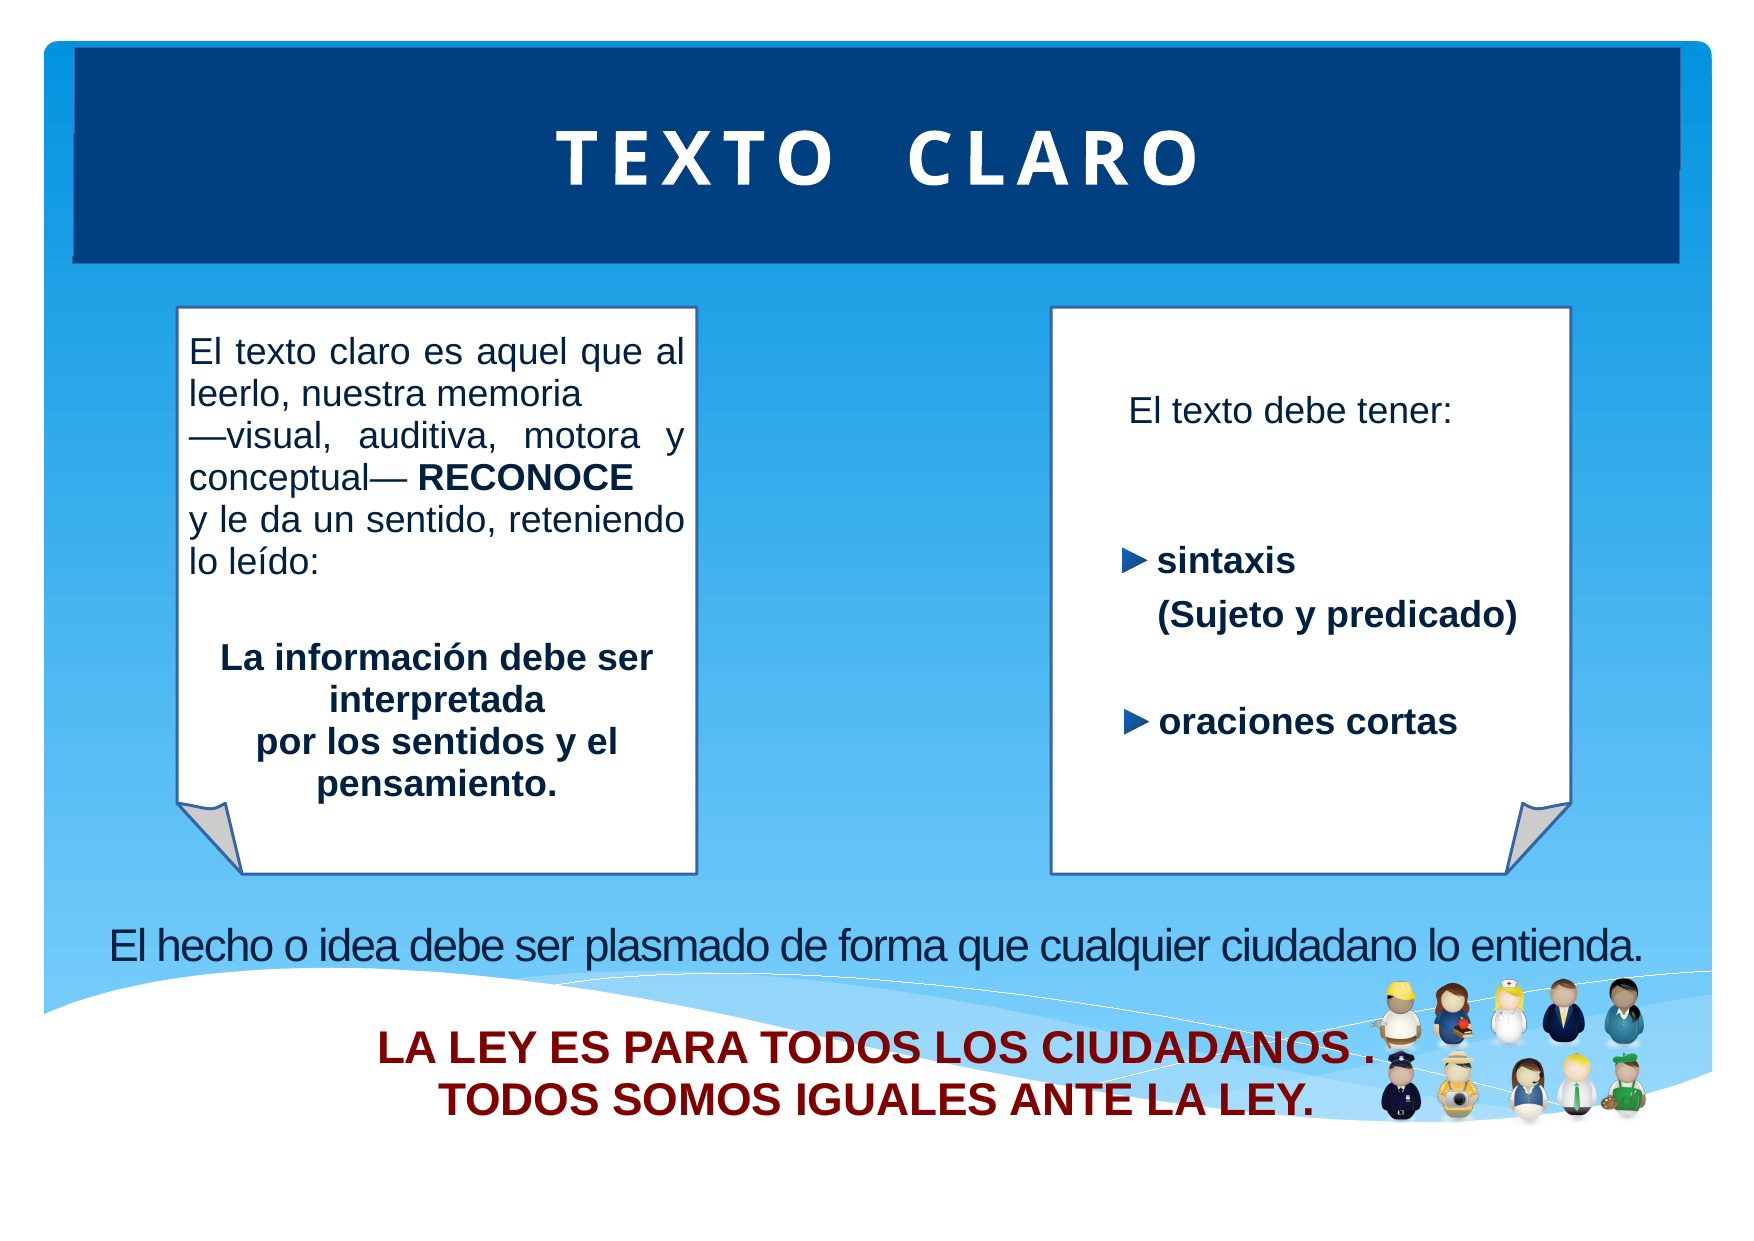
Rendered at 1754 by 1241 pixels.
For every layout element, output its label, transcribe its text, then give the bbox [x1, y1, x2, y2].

text_box El texto claro es aquel que al leerlo, nuestra memoria —visual, auditiva, motora y conceptual— RECONOCE y le da un sentido, reteniendo lo leído: La información debe ser interpretada por los sentidos y el pensamiento. [188, 330, 686, 863]
text_box TEXTO CLARO [72, 47, 1682, 264]
picture [1501, 974, 1654, 1128]
text_box El texto debe tener: sintaxis (Sujeto y predicado) oraciones cortas [1062, 330, 1560, 863]
picture [1367, 974, 1534, 1123]
text_box [1051, 307, 1571, 875]
text_box [177, 307, 697, 875]
text_box El hecho o idea debe ser plasmado de forma que cualquier ciudadano lo entienda. LA LEY ES PARA TODOS LOS CIUDADANOS . TODOS SOMOS IGUALES ANTE LA LEY. [93, 912, 1661, 1133]
